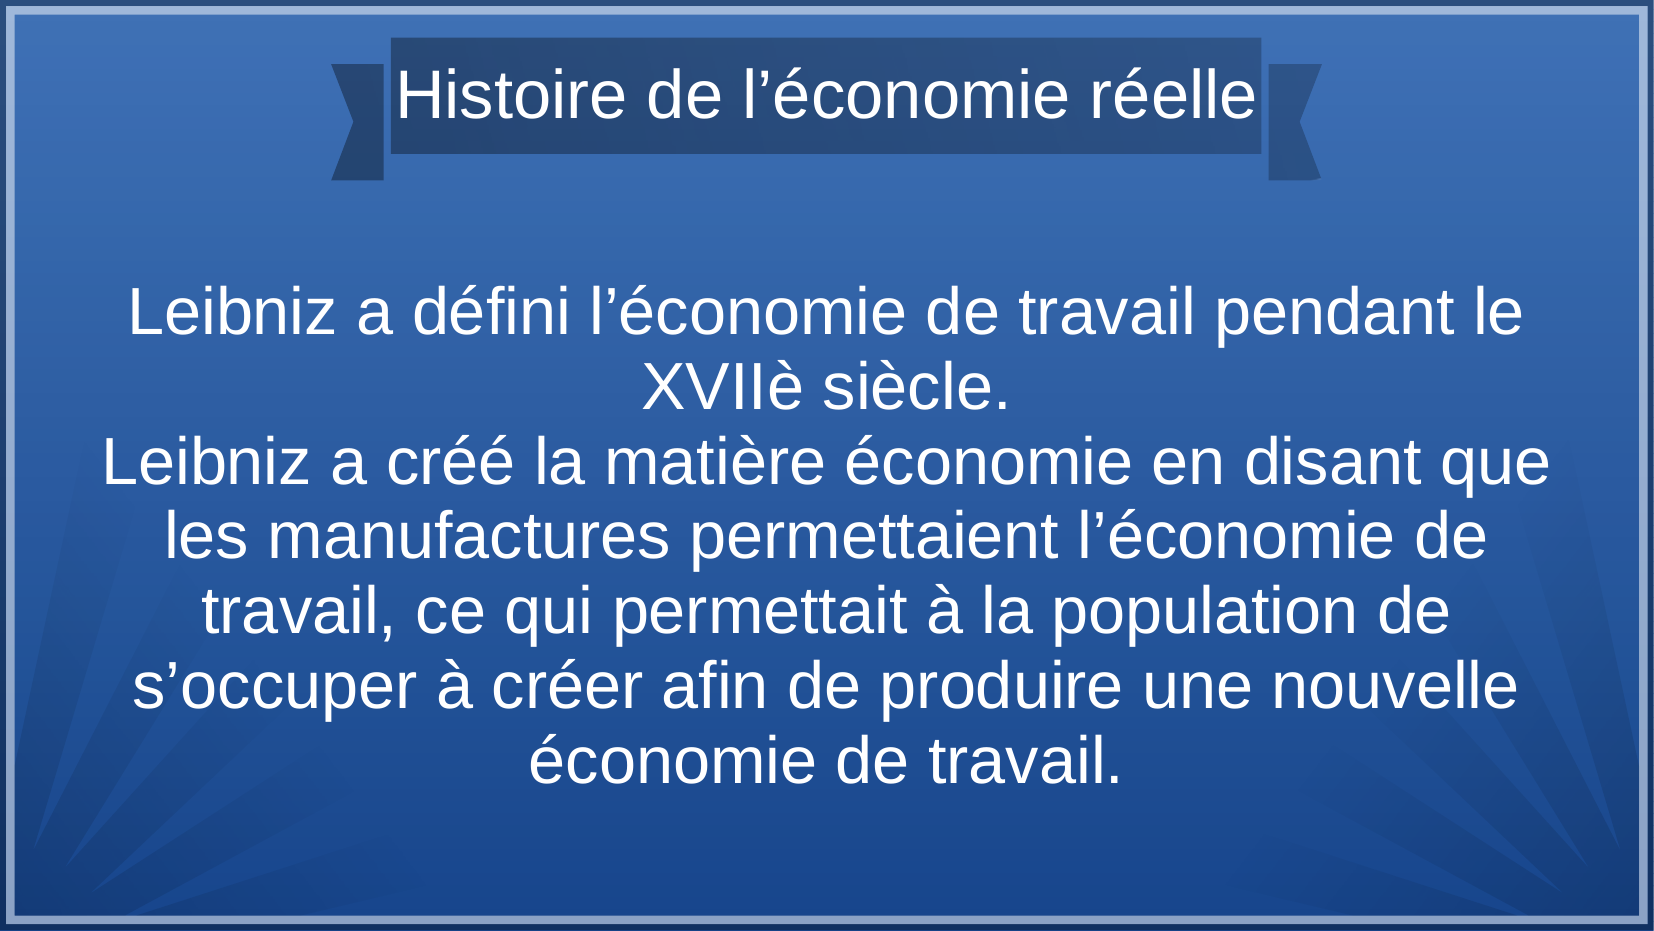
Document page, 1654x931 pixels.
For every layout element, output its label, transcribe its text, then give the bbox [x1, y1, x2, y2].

subtitle Leibniz a défini l’économie de travail pendant le XVIIè siècle. Leibniz a créé la matière économie en disant que les manufactures permettaient l’économie de travail, ce qui permettait à la population de s’occuper à créer afin de produire une nouvelle économie de travail. [82, 224, 1571, 848]
title Histoire de l’économie réelle [389, 35, 1264, 154]
